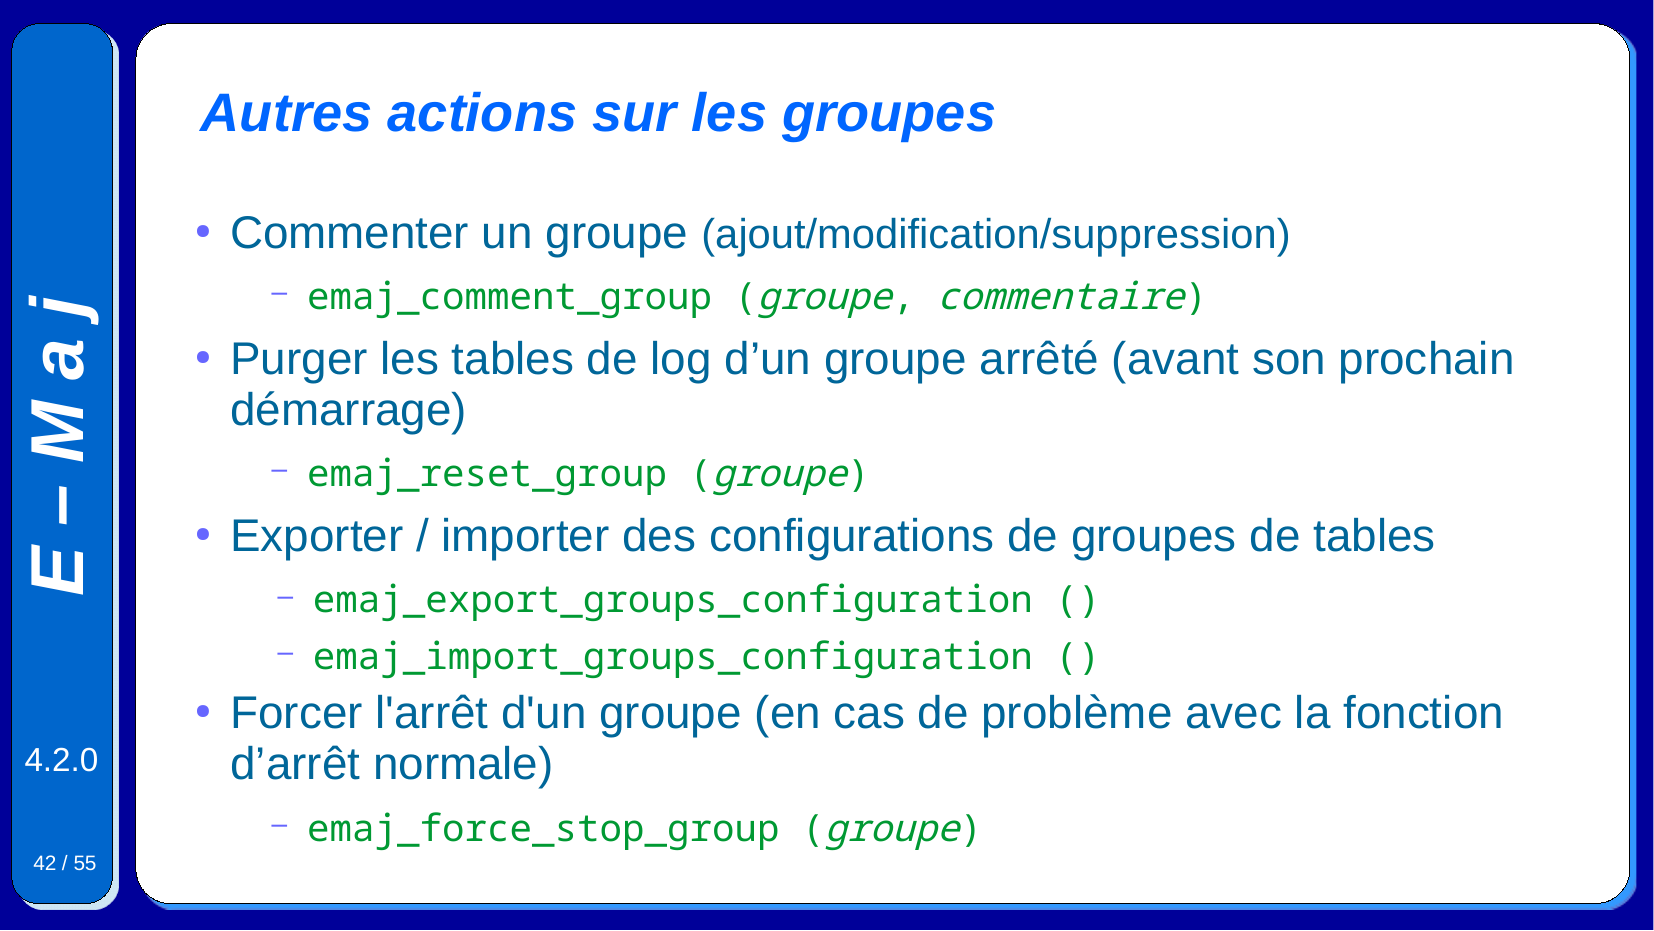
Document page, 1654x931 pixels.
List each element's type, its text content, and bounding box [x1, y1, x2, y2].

list Commenter un groupe (ajout/modification/suppression) emaj_comment_group (groupe, commentaire) Purger les tables de log d’un groupe arrêté (avant son prochain démarrage) emaj_reset_group (groupe) Exporter / importer des configurations de groupes de tables emaj_export_groups_configuration () emaj_import_groups_configuration () Forcer l'arrêt d'un groupe (en cas de problème avec la fonction d’arrêt normale) emaj_force_stop_group (groupe) [177, 206, 1587, 827]
title Autres actions sur les groupes [200, 34, 1575, 191]
